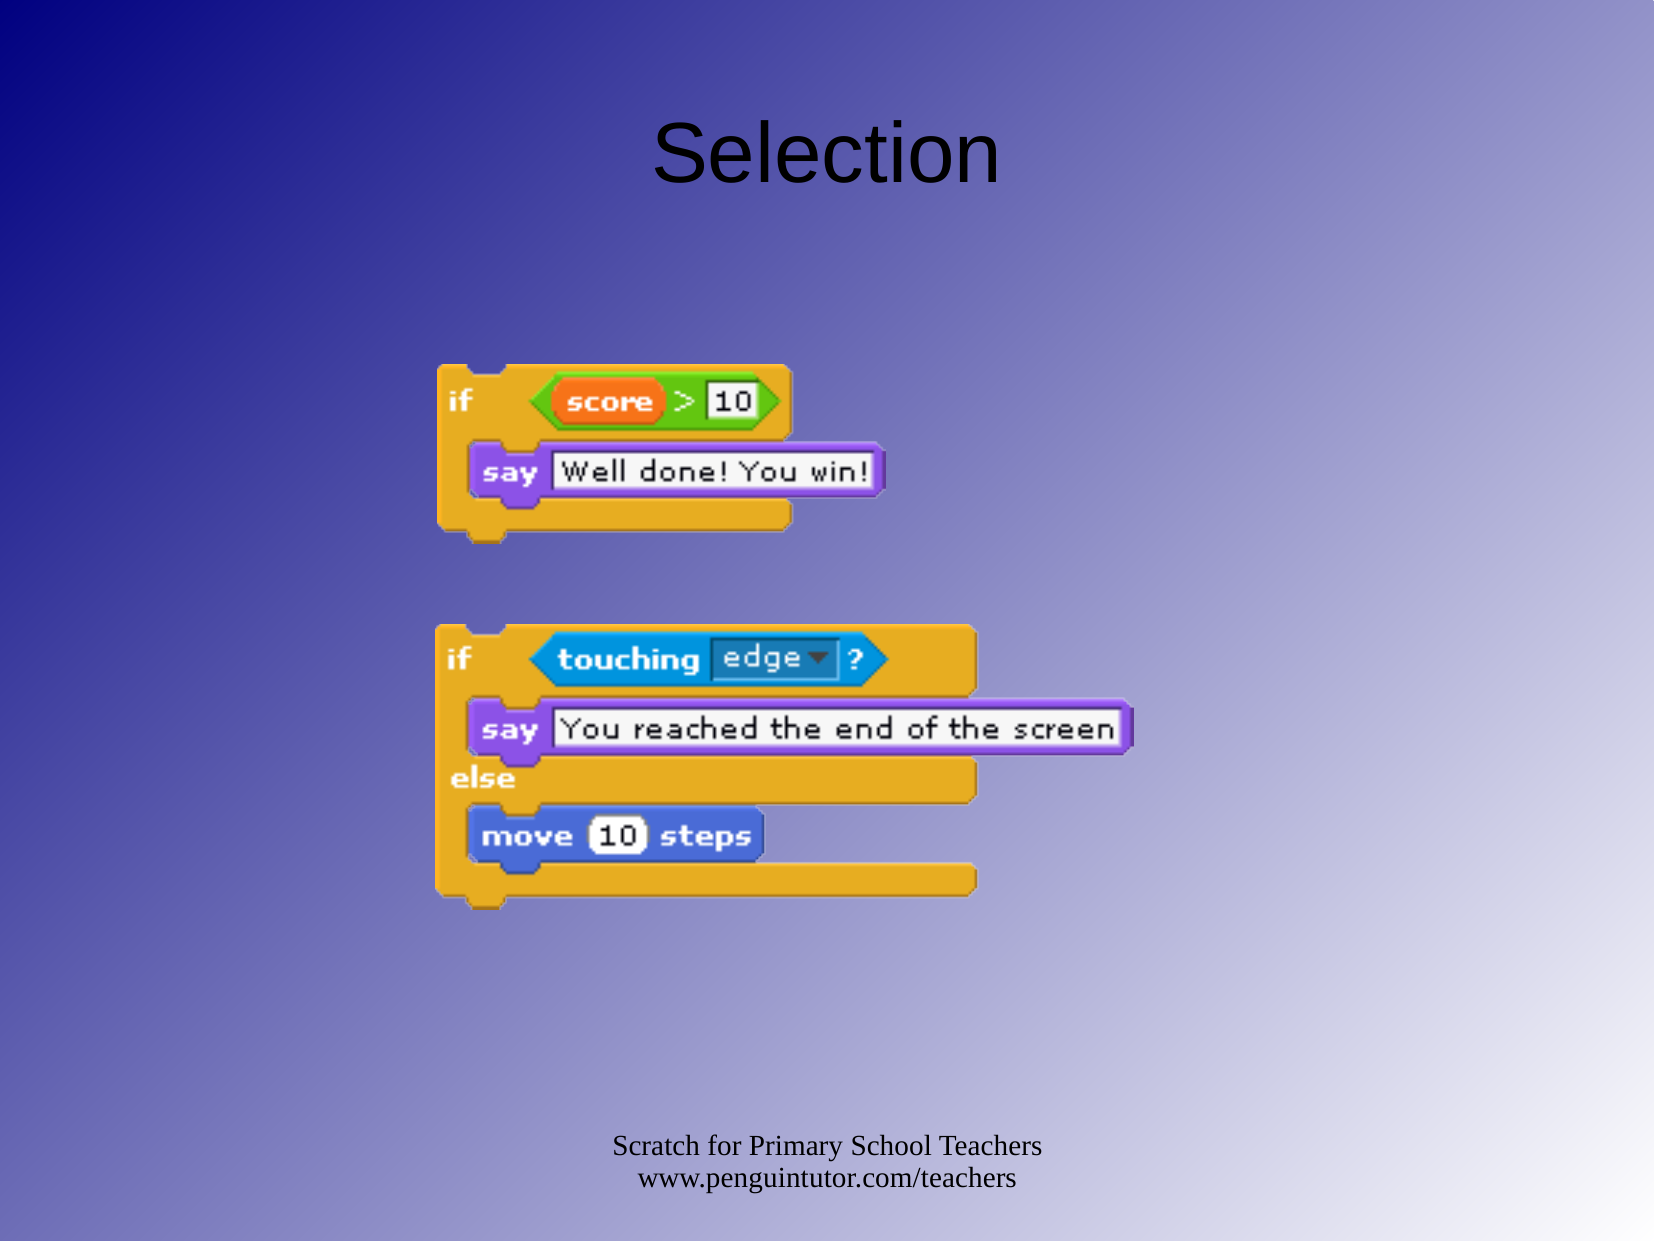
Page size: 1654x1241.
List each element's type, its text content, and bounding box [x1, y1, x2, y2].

title Selection [82, 49, 1571, 257]
picture [437, 364, 886, 544]
picture [435, 624, 1134, 910]
